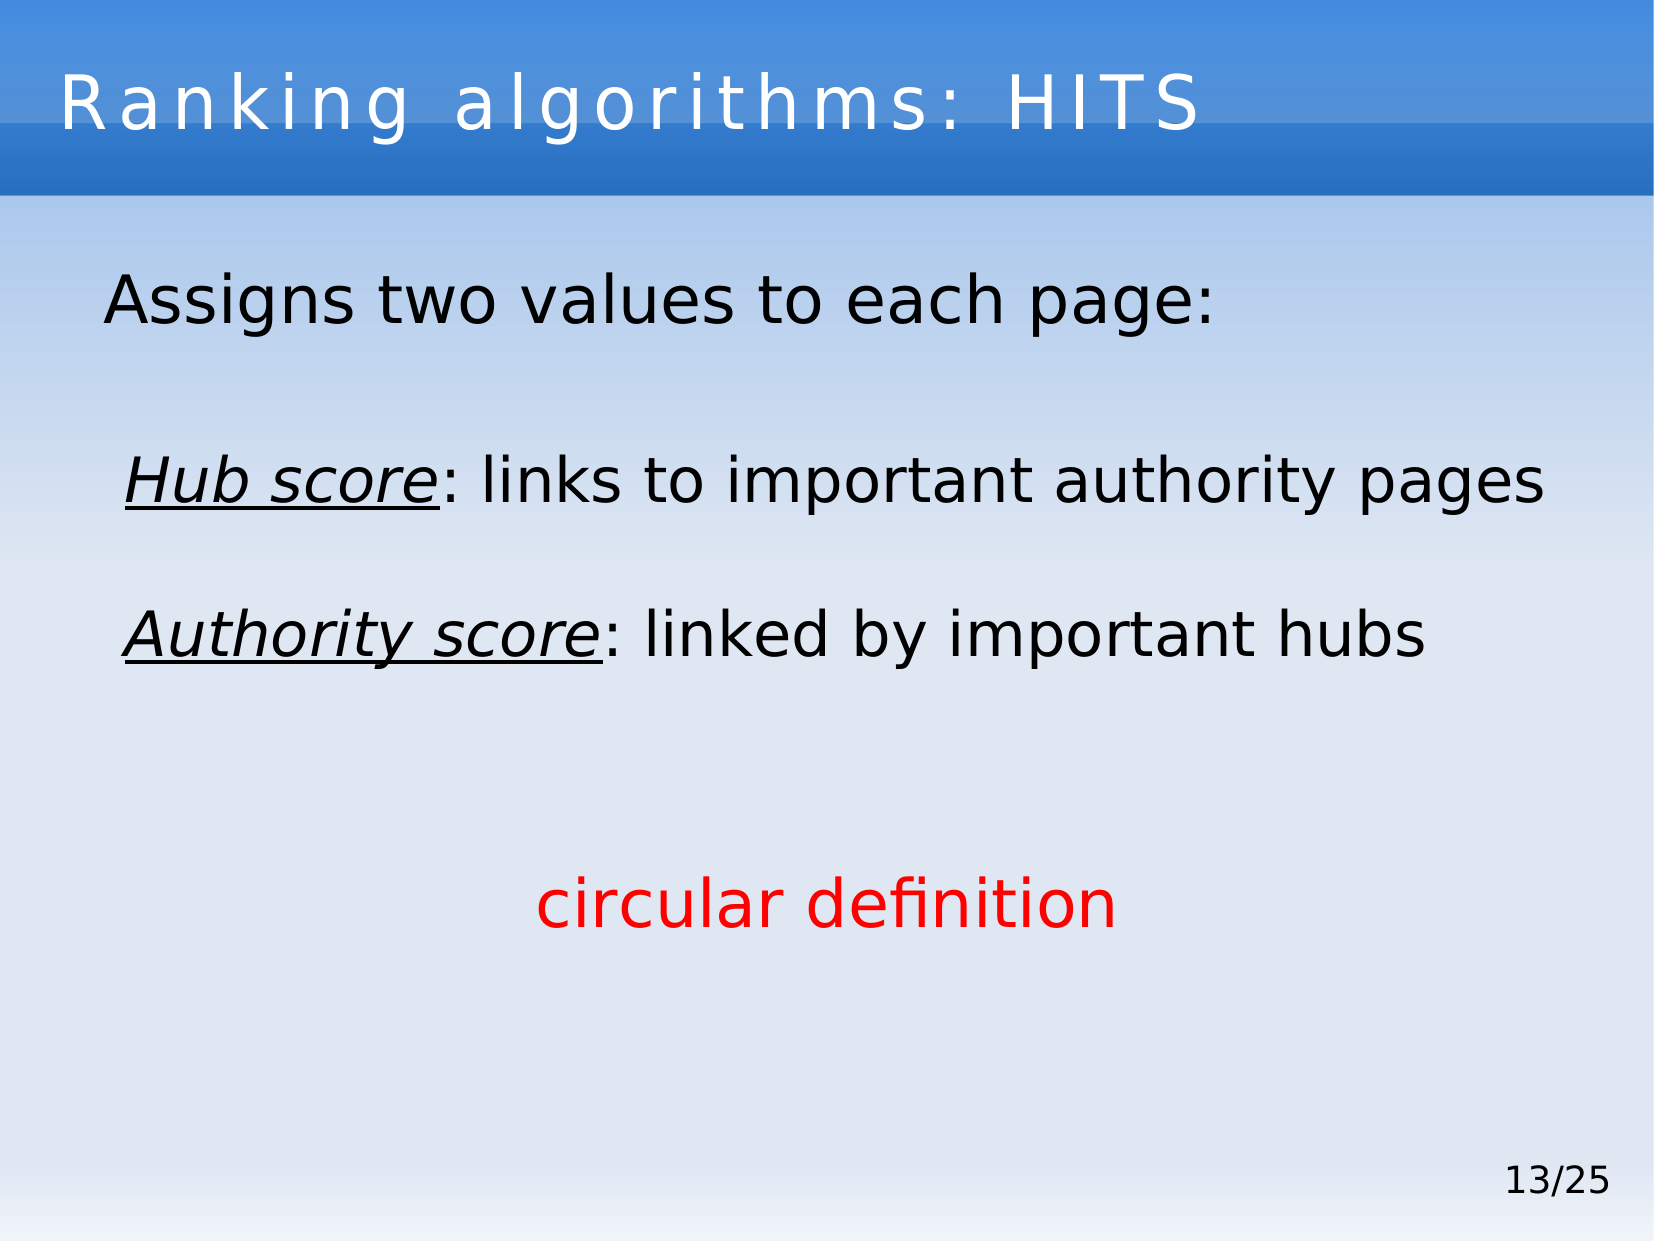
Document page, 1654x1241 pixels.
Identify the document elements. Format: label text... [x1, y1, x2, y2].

text_box 13/25 [1455, 1151, 1627, 1210]
text_box Assigns two values to each page: [88, 253, 1400, 347]
text_box Authority score: linked by important hubs [90, 590, 1565, 684]
text_box circular definition [503, 858, 1152, 951]
picture [0, 0, 1654, 1241]
title Ranking algorithms: HITS [59, 29, 1625, 178]
text_box Hub score: links to important authority pages [90, 437, 1565, 530]
